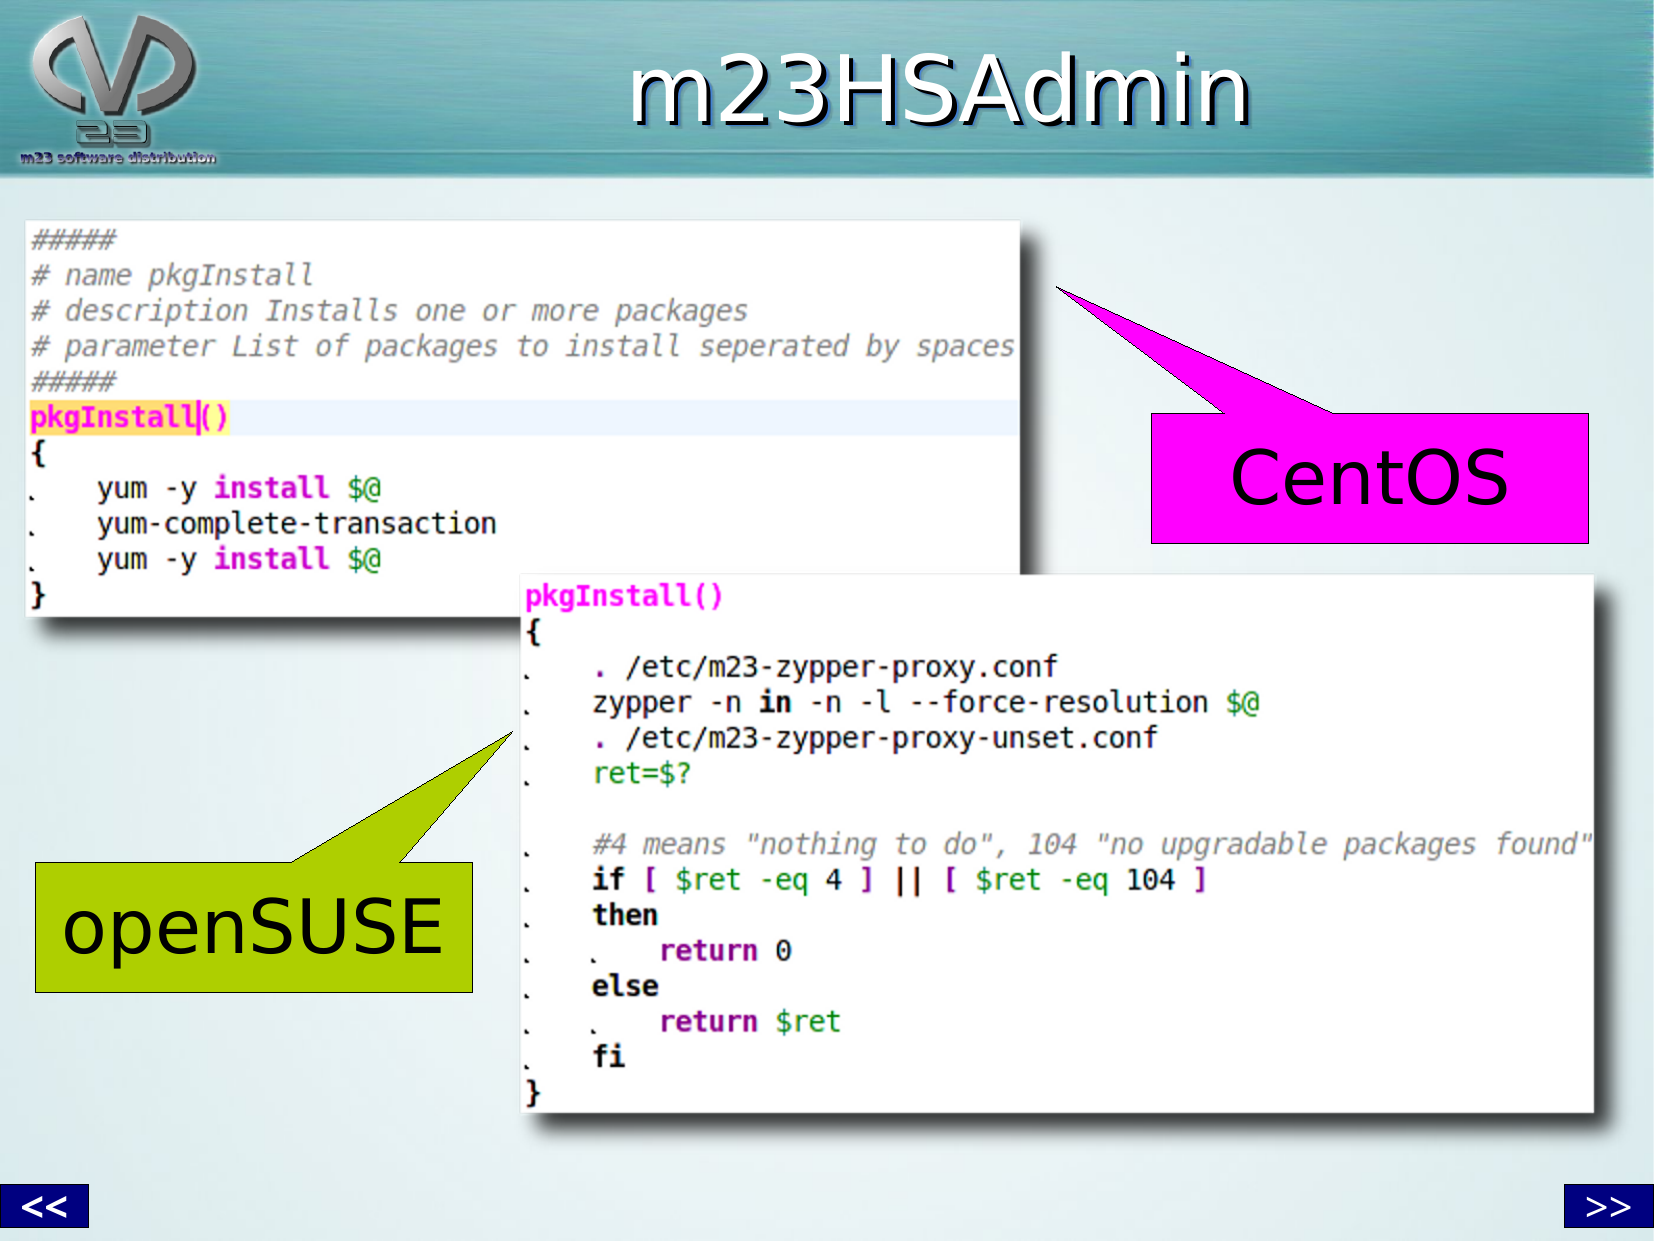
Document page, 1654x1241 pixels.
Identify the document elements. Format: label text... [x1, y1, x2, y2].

picture [0, 0, 1654, 1241]
title m23HSAdmin [224, 2, 1654, 178]
text_box CentOS [1068, 292, 1589, 544]
text_box openSUSE [35, 735, 506, 993]
